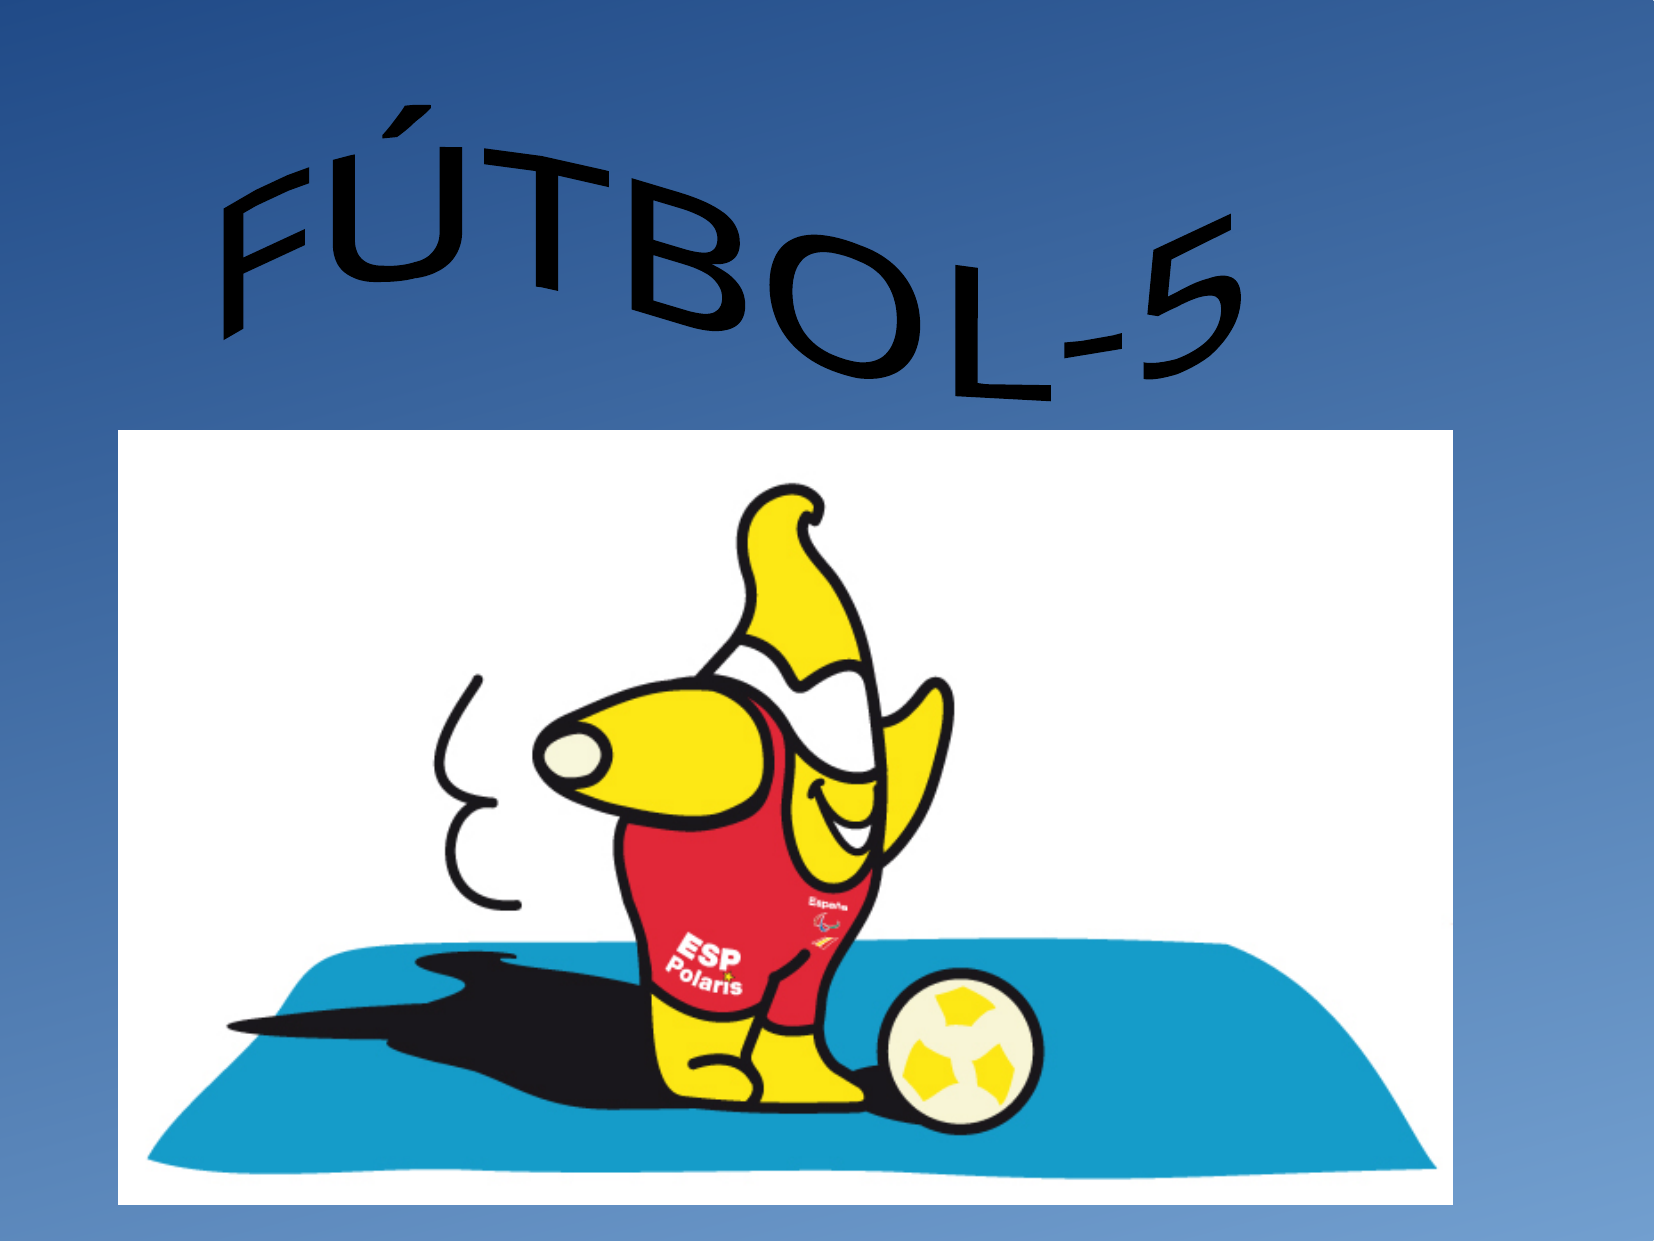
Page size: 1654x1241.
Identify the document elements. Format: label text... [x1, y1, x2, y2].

text_box FÚTBOL-5 [770, 235, 920, 379]
text_box FÚTBOL-5 [632, 179, 745, 331]
text_box FÚTBOL-5 [1144, 214, 1241, 379]
text_box FÚTBOL-5 [333, 147, 462, 282]
text_box FÚTBOL-5 [484, 149, 609, 291]
picture [118, 430, 1453, 1205]
text_box FÚTBOL-5 [1065, 334, 1122, 358]
text_box FÚTBOL-5 [956, 265, 1051, 401]
text_box FÚTBOL-5 [224, 168, 309, 339]
text_box FÚTBOL-5 [383, 105, 431, 138]
